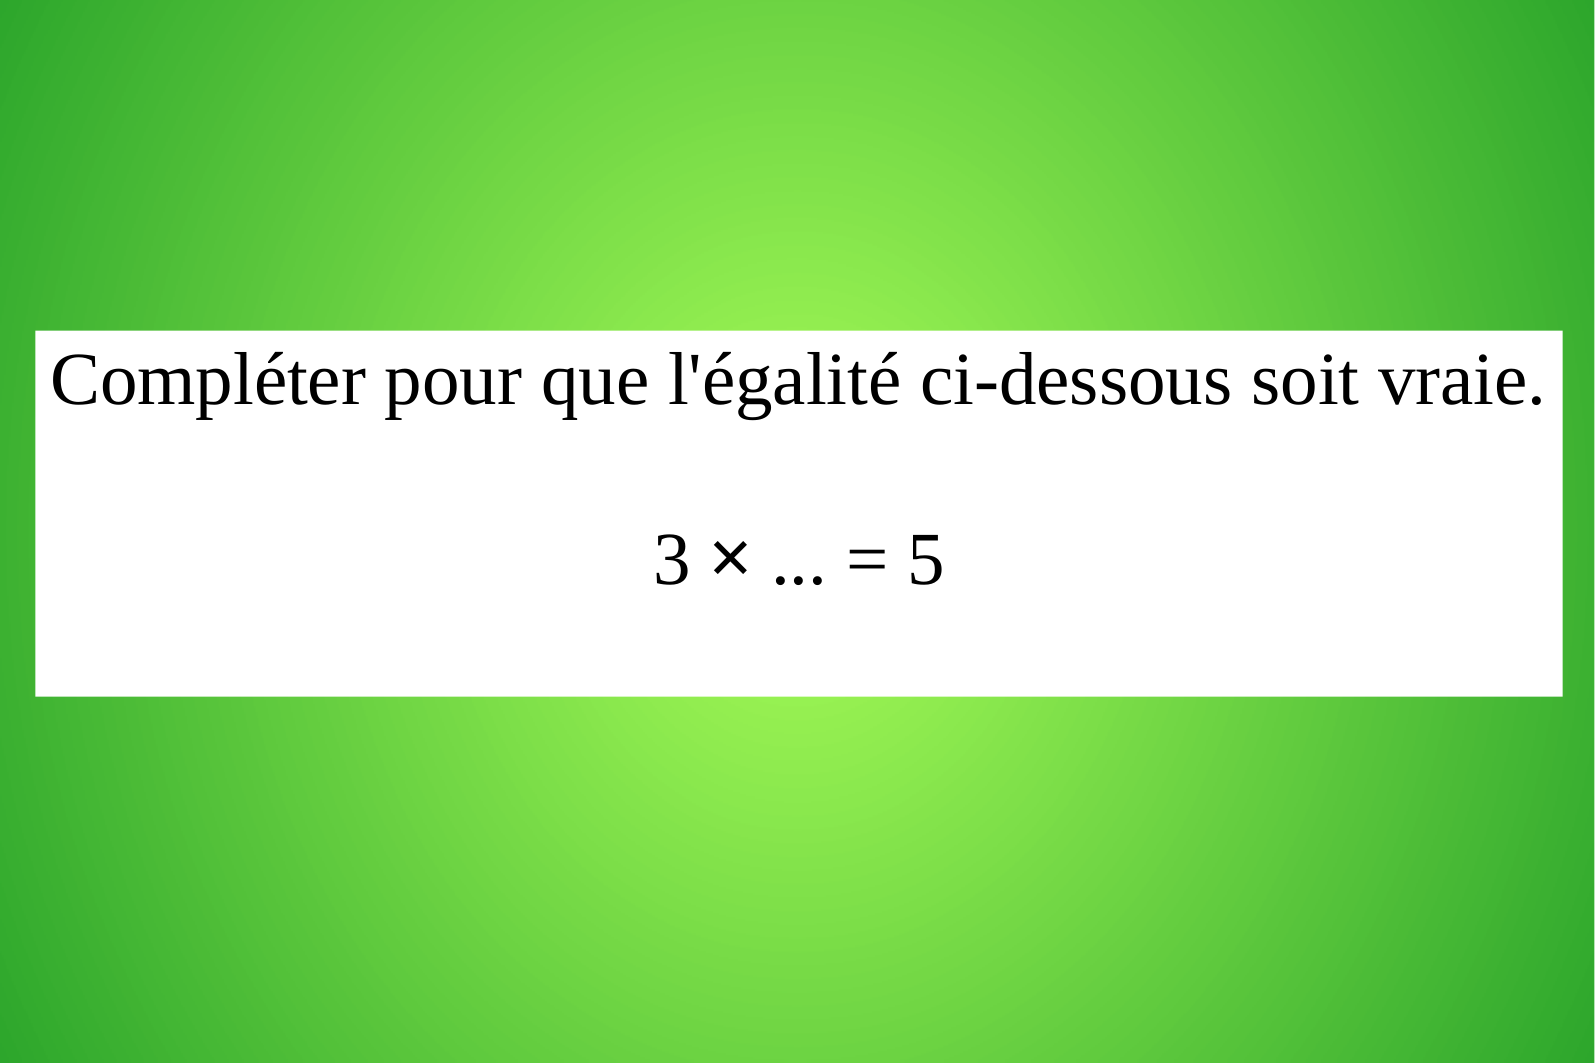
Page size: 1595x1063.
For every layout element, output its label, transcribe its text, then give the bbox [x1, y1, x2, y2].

picture [0, 0, 1595, 1063]
text_box Compléter pour que l'égalité ci-dessous soit vraie. 3 × ... = 5 [35, 330, 1563, 695]
